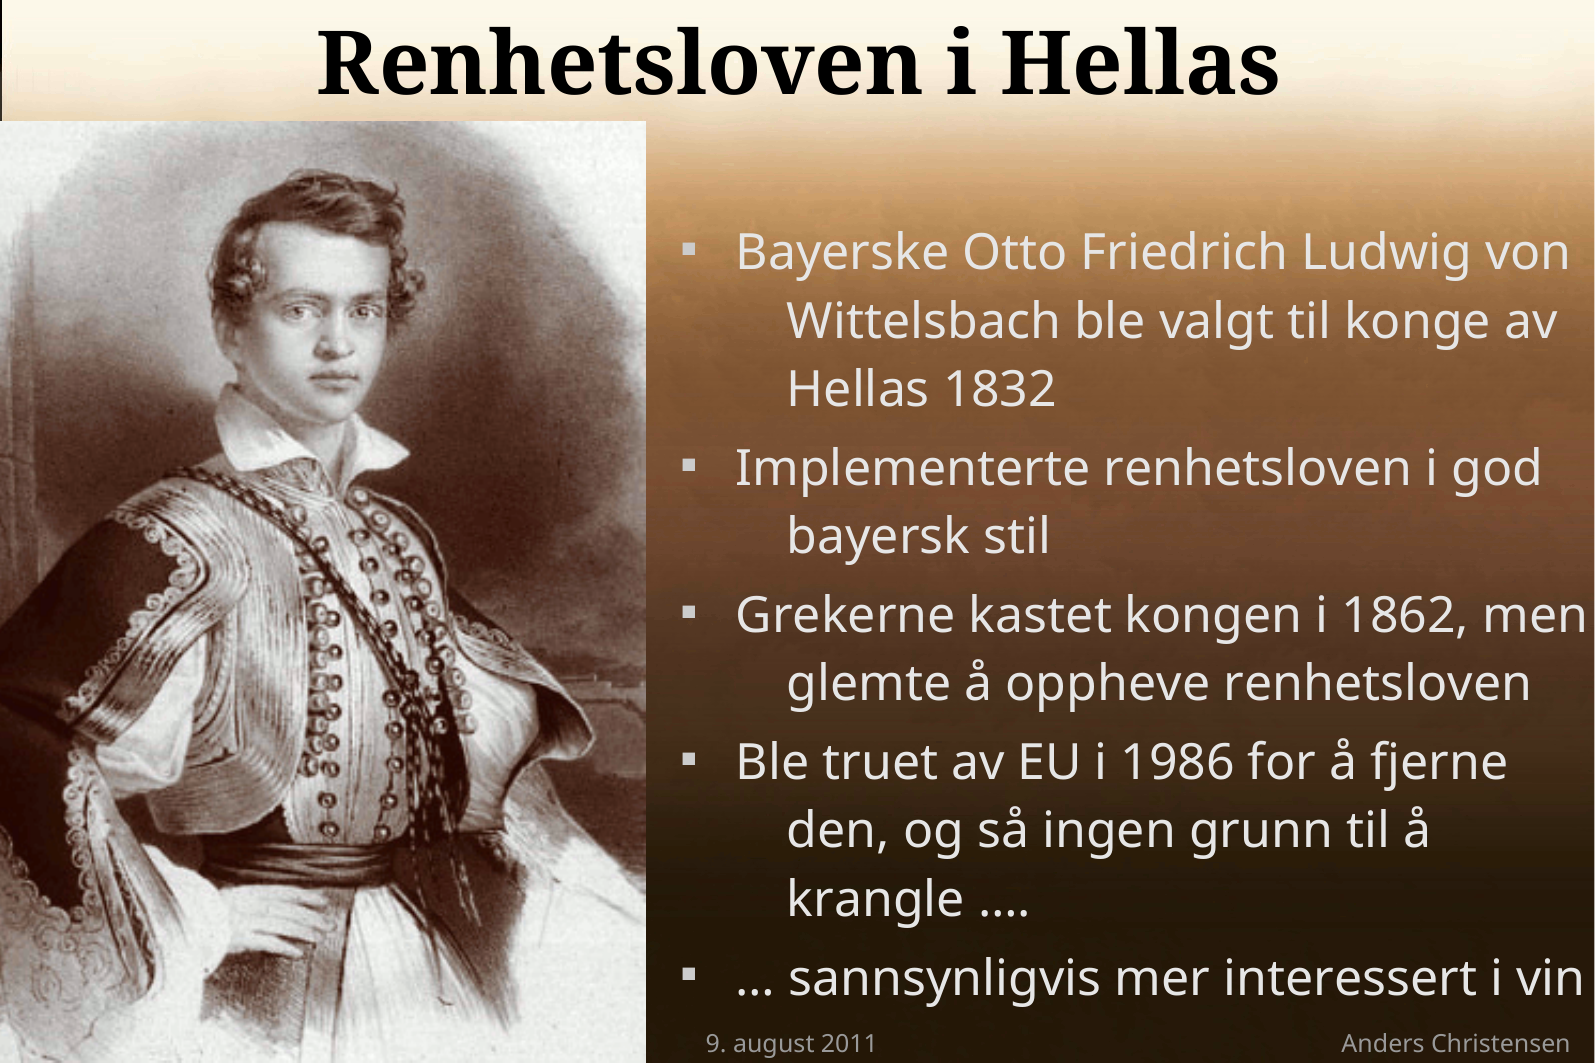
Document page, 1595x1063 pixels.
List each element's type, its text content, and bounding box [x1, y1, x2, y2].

picture [0, 0, 1595, 1063]
list Bayerske Otto Friedrich Ludwig von Wittelsbach ble valgt til konge av Hellas 1832 Implementerte renhetsloven i god bayersk stil Grekerne kastet kongen i 1862, men glemte å oppheve renhetsloven Ble truet av EU i 1986 for å fjerne den, og så ingen grunn til å krangle …. … sannsynligvis mer interessert i vin [647, 216, 1595, 1063]
title Renhetsloven i Hellas [81, 0, 1517, 178]
